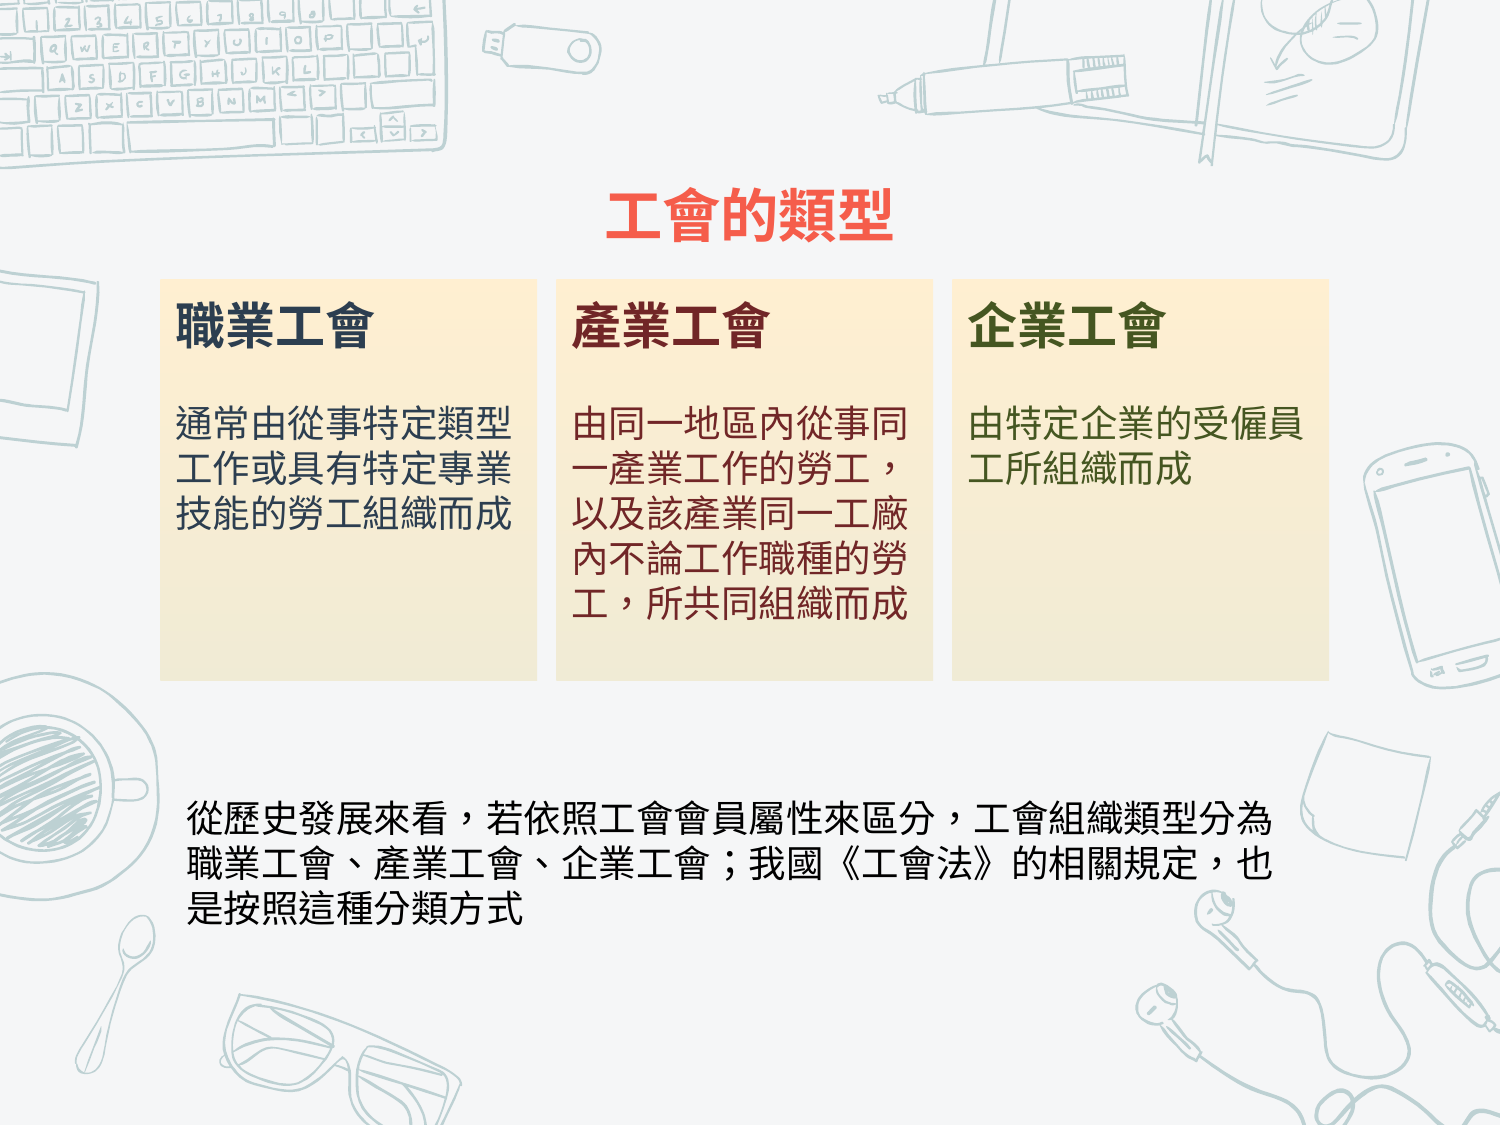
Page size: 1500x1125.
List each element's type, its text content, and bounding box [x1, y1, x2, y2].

text_box 從歷史發展來看，若依照工會會員屬性來區分，工會組織類型分為職業工會、產業工會、企業工會；我國《工會法》的相關規定，也是按照這種分類方式 [171, 787, 1306, 939]
list 產業工會 由同一地區內從事同一產業工作的勞工，以及該產業同一工廠內不論工作職種的勞工，所共同組織而成 [556, 279, 934, 681]
title 工會的類型 [185, 136, 1315, 264]
list 企業工會 由特定企業的受僱員工所組織而成 [952, 279, 1330, 681]
list 職業工會 通常由從事特定類型工作或具有特定專業技能的勞工組織而成 [160, 279, 538, 681]
